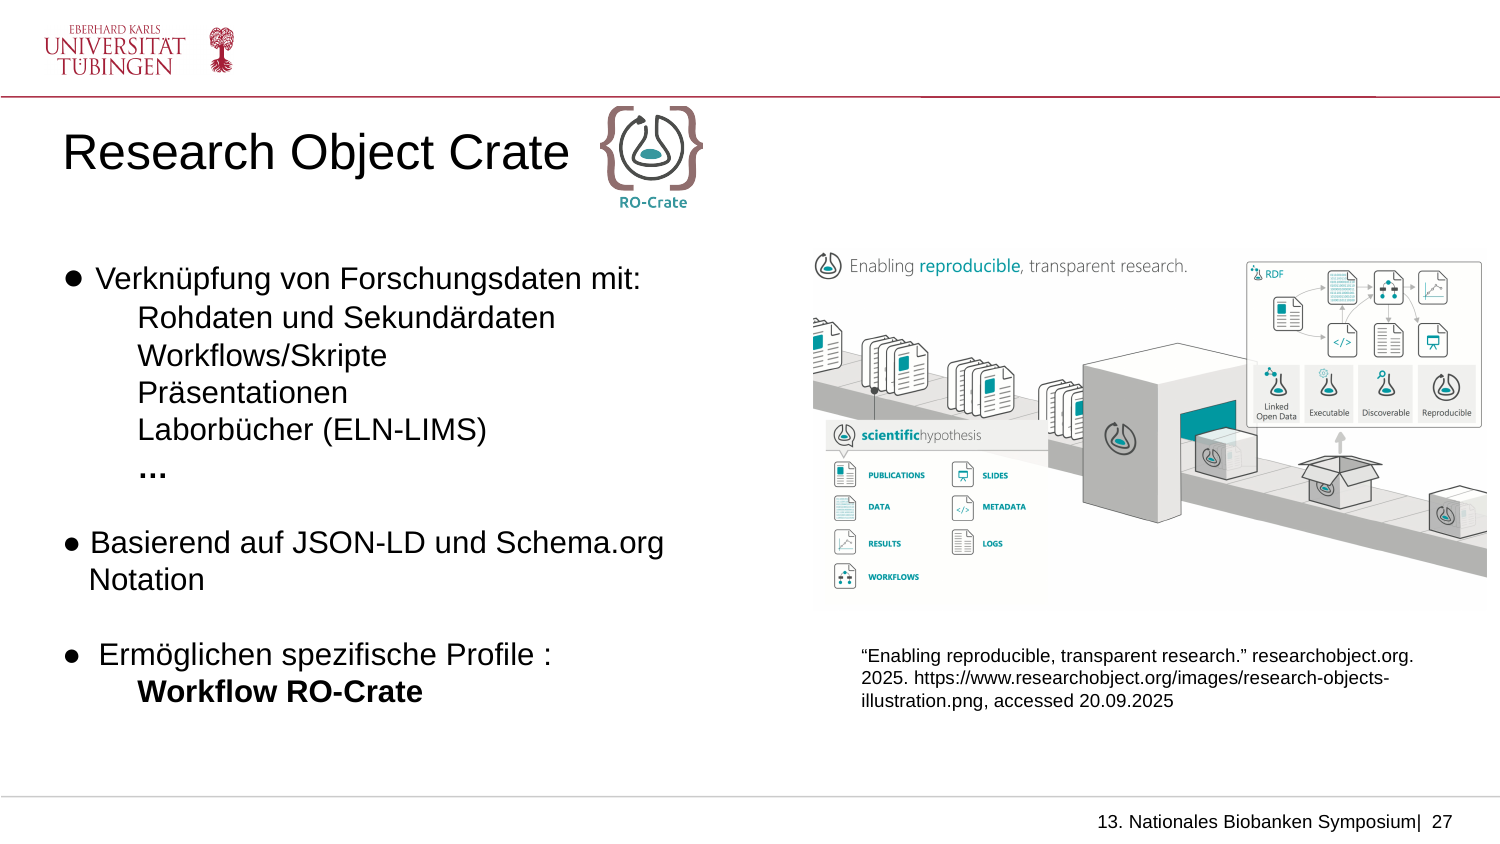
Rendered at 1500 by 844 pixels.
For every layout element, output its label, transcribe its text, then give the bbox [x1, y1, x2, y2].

picture [600, 106, 703, 210]
picture [813, 248, 1487, 611]
title Research Object Crate [47, 104, 1453, 190]
list ● Verknüpfung von Forschungsdaten mit: Rohdaten und Sekundärdaten Workflows/Skripte Präsentationen Laborbücher (ELN-LIMS) … ● Basierend auf JSON-LD und Schema.org Notation ● Ermöglichen spezifische Profile : Workflow RO-Crate [47, 237, 1453, 826]
picture [44, 25, 234, 75]
text_box “Enabling reproducible, transparent research.” researchobject.org. 2025. https://www.researchobject.org/images/research-objects-illustration.png, accessed 20.09.2025 [846, 628, 1454, 726]
